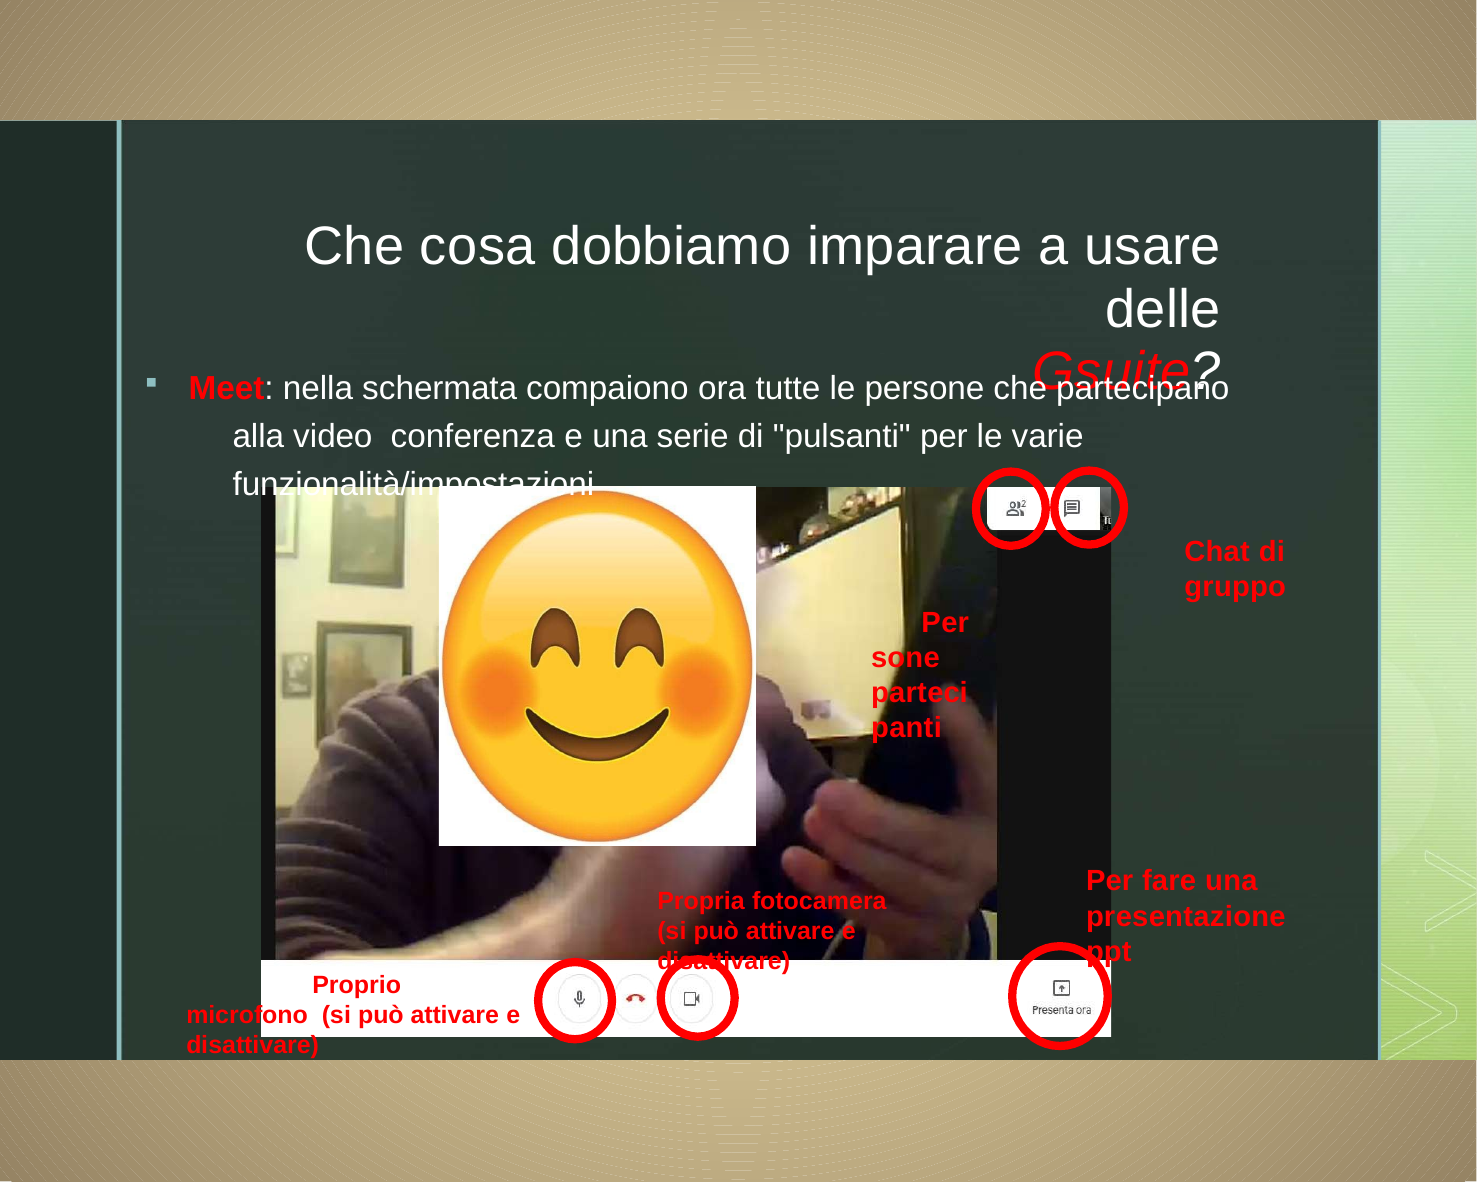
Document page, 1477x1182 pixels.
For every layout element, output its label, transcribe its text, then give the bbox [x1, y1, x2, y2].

text_box Meet: nella schermata compaiono ora tutte le persone che partecipano alla video conferenza e una serie di "pulsanti" per le varie funzionalità/impostazioni Chat di gruppo Persone partecipanti [141, 356, 1330, 750]
text_box [1017, 951, 1103, 1037]
text_box [1106, 969, 1111, 981]
text_box [261, 750, 1111, 1037]
text_box [543, 967, 607, 1035]
text_box Proprio microfono (si può attivare e disattivare) [184, 966, 523, 1060]
title Che cosa dobbiamo imparare a usare delle Gsuite? [277, 210, 1321, 356]
text_box Propria fotocamera (si può attivare e disattivare) [655, 882, 993, 976]
text_box [1095, 1011, 1111, 1037]
text_box Per fare una presentazione ppt [1084, 858, 1325, 969]
text_box [665, 976, 730, 1032]
